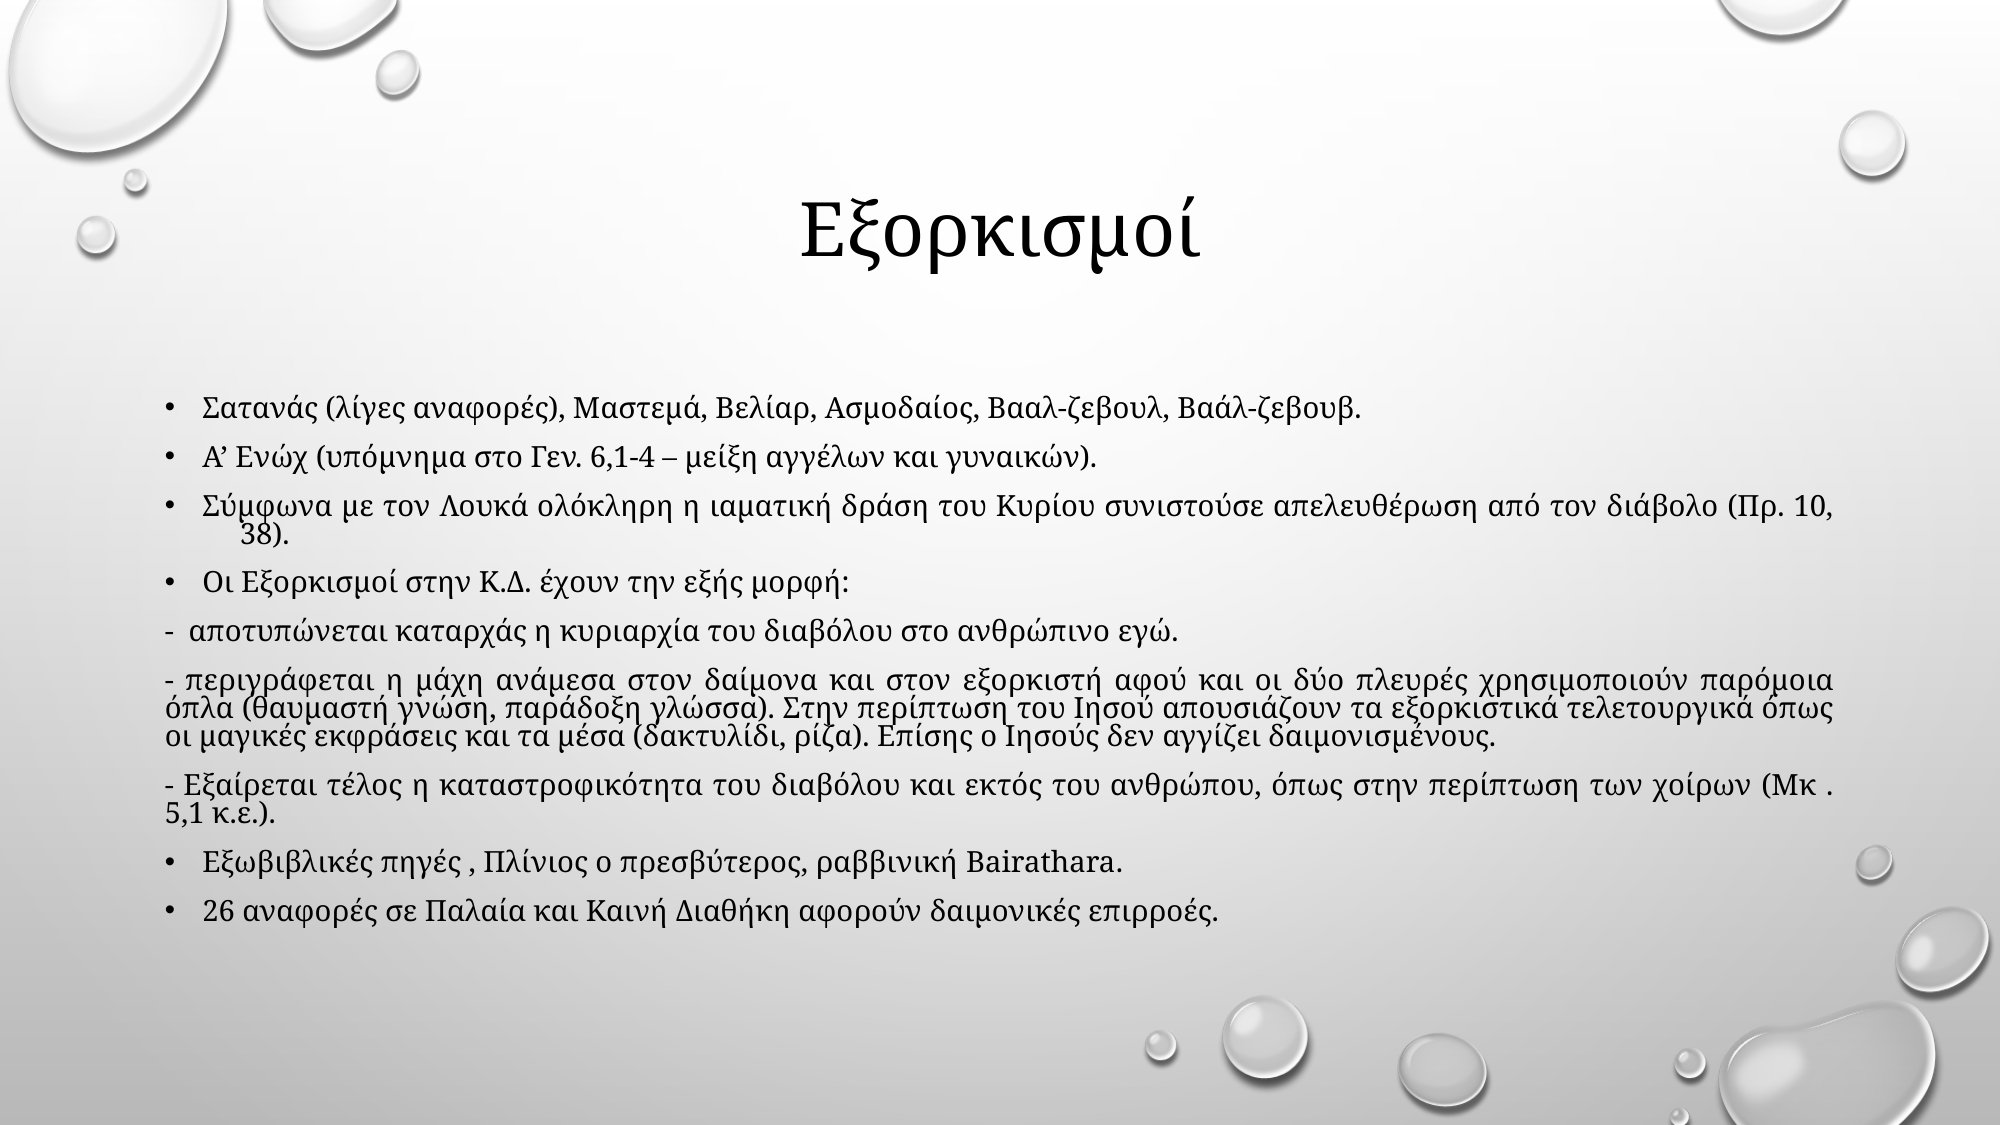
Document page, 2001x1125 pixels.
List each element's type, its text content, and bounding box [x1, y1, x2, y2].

list Σατανάς (λίγες αναφορές), Μαστεμά, Βελίαρ, Ασμοδαίος, Βααλ-ζεβουλ, Βαάλ-ζεβουβ. Α’ Ενώχ (υπόμνημα στο Γεν. 6,1-4 – μείξη αγγέλων και γυναικών). Σύμφωνα με τον Λουκά ολόκληρη η ιαματική δράση του Κυρίου συνιστούσε απελευθέρωση από τον διάβολο (Πρ. 10, 38). Οι Εξορκισμοί στην Κ.Δ. έχουν την εξής μορφή: - αποτυπώνεται καταρχάς η κυριαρχία του διαβόλου στο ανθρώπινο εγώ. - περιγράφεται η μάχη ανάμεσα στον δαίμονα και στον εξορκιστή αφού και οι δύο πλευρές χρησιμοποιούν παρόμοια όπλα (θαυμαστή γνώση, παράδοξη γλώσσα). Στην περίπτωση του Ιησού απουσιάζουν τα εξορκιστικά τελετουργικά όπως οι μαγικές εκφράσεις και τα μέσα (δακτυλίδι, ρίζα). Επίσης ο Ιησούς δεν αγγίζει δαιμονισμένους. - Εξαίρεται τέλος η καταστροφικότητα του διαβόλου και εκτός του ανθρώπου, όπως στην περίπτωση των χοίρων (Μκ . 5,1 κ.ε.). Εξωβιβλικές πηγές , Πλίνιος ο πρεσβύτερος, ραββινική Bairathara. 26 αναφορές σε Παλαία και Καινή Διαθήκη αφορούν δαιμονικές επιρροές. [149, 388, 1850, 950]
title Εξορκισμοί [149, 101, 1851, 364]
